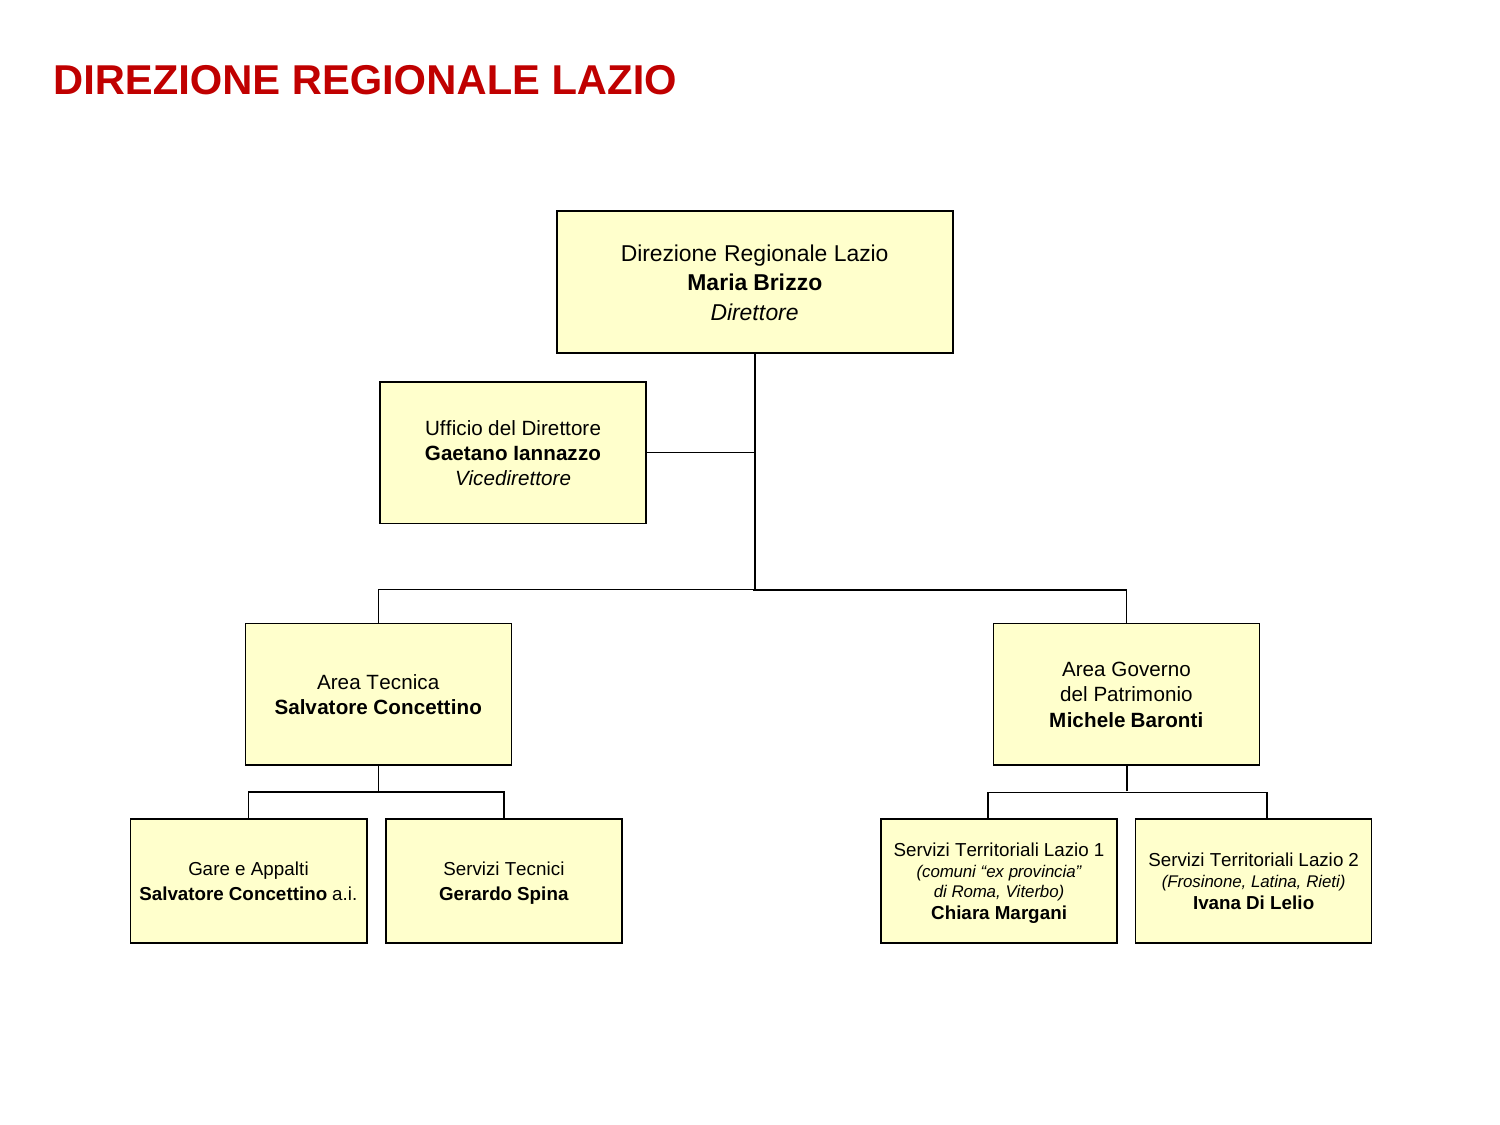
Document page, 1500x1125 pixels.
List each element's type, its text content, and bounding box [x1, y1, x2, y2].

picture [127, 210, 1373, 944]
text_box DIREZIONE REGIONALE LAZIO [38, 45, 1414, 128]
